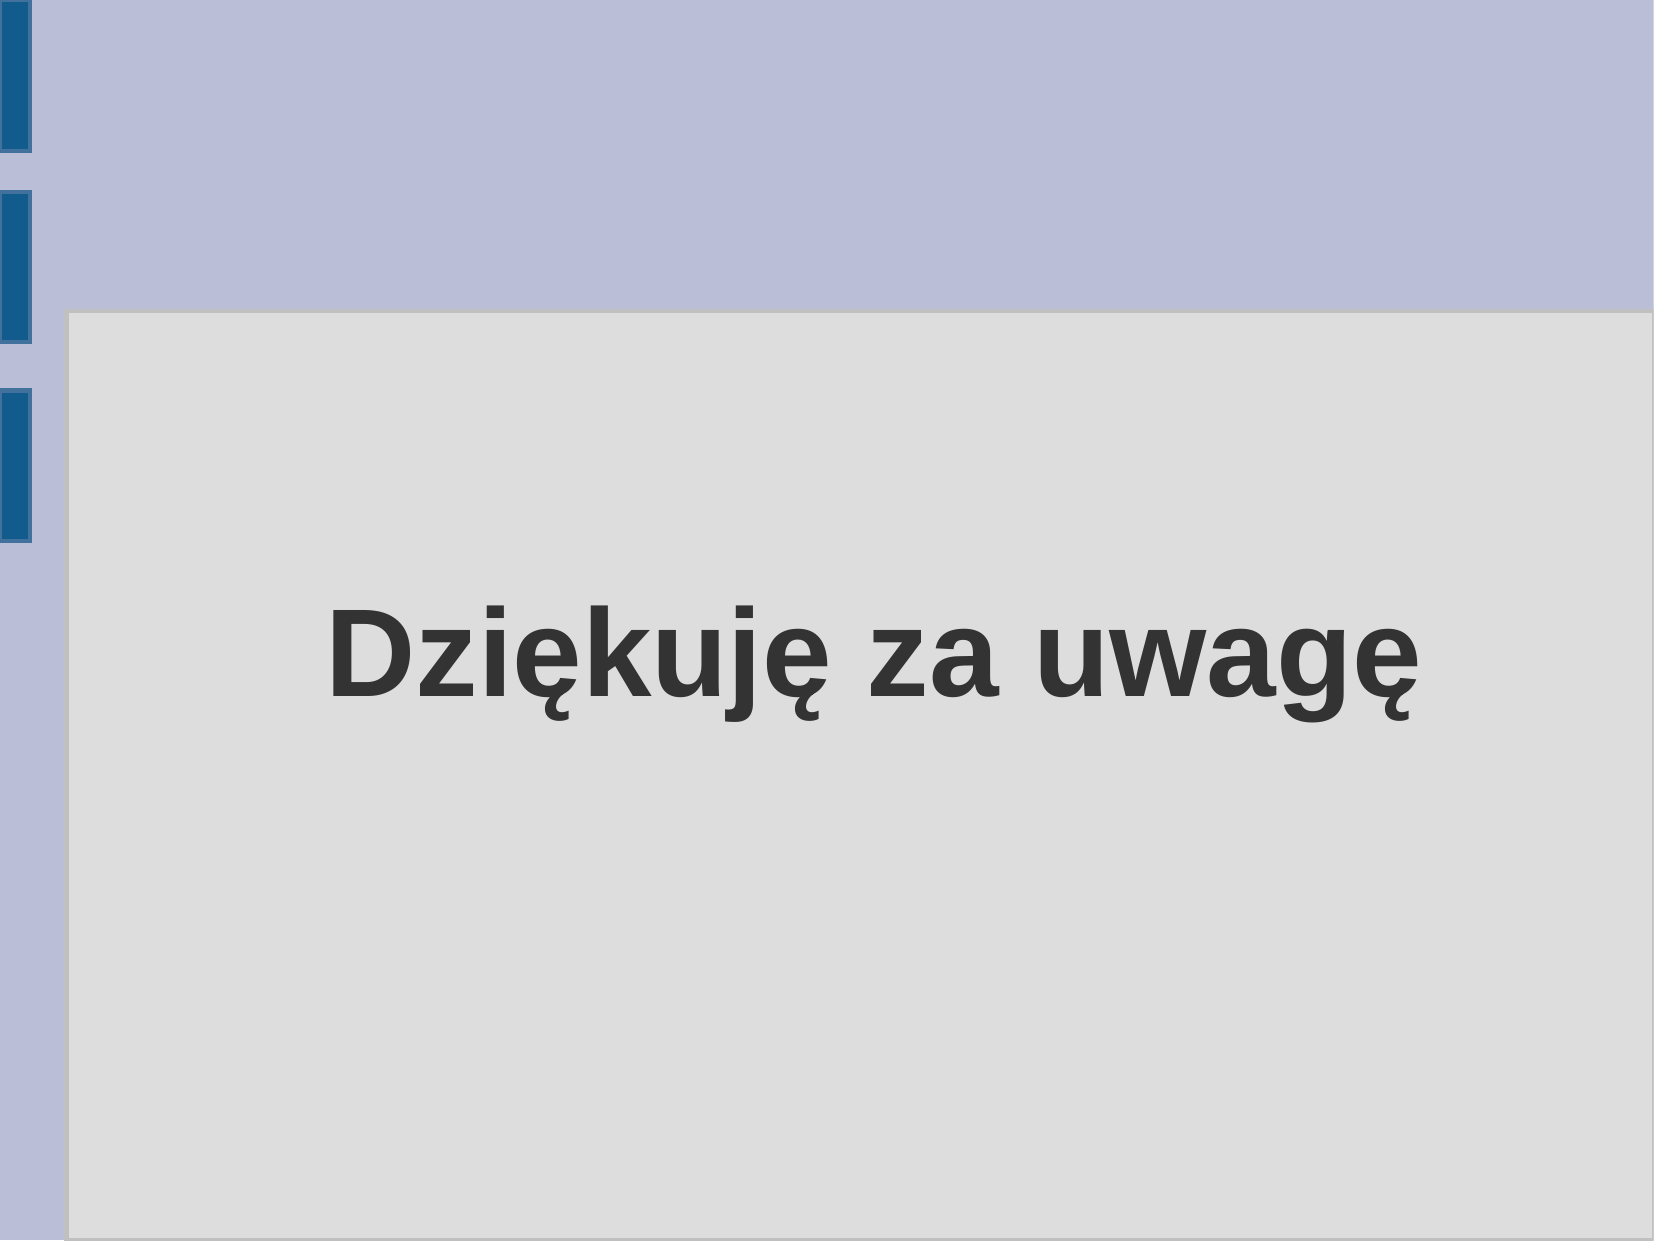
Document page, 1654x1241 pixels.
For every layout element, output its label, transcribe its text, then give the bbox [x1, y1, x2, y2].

title Dziękuję za uwagę [129, 543, 1619, 751]
